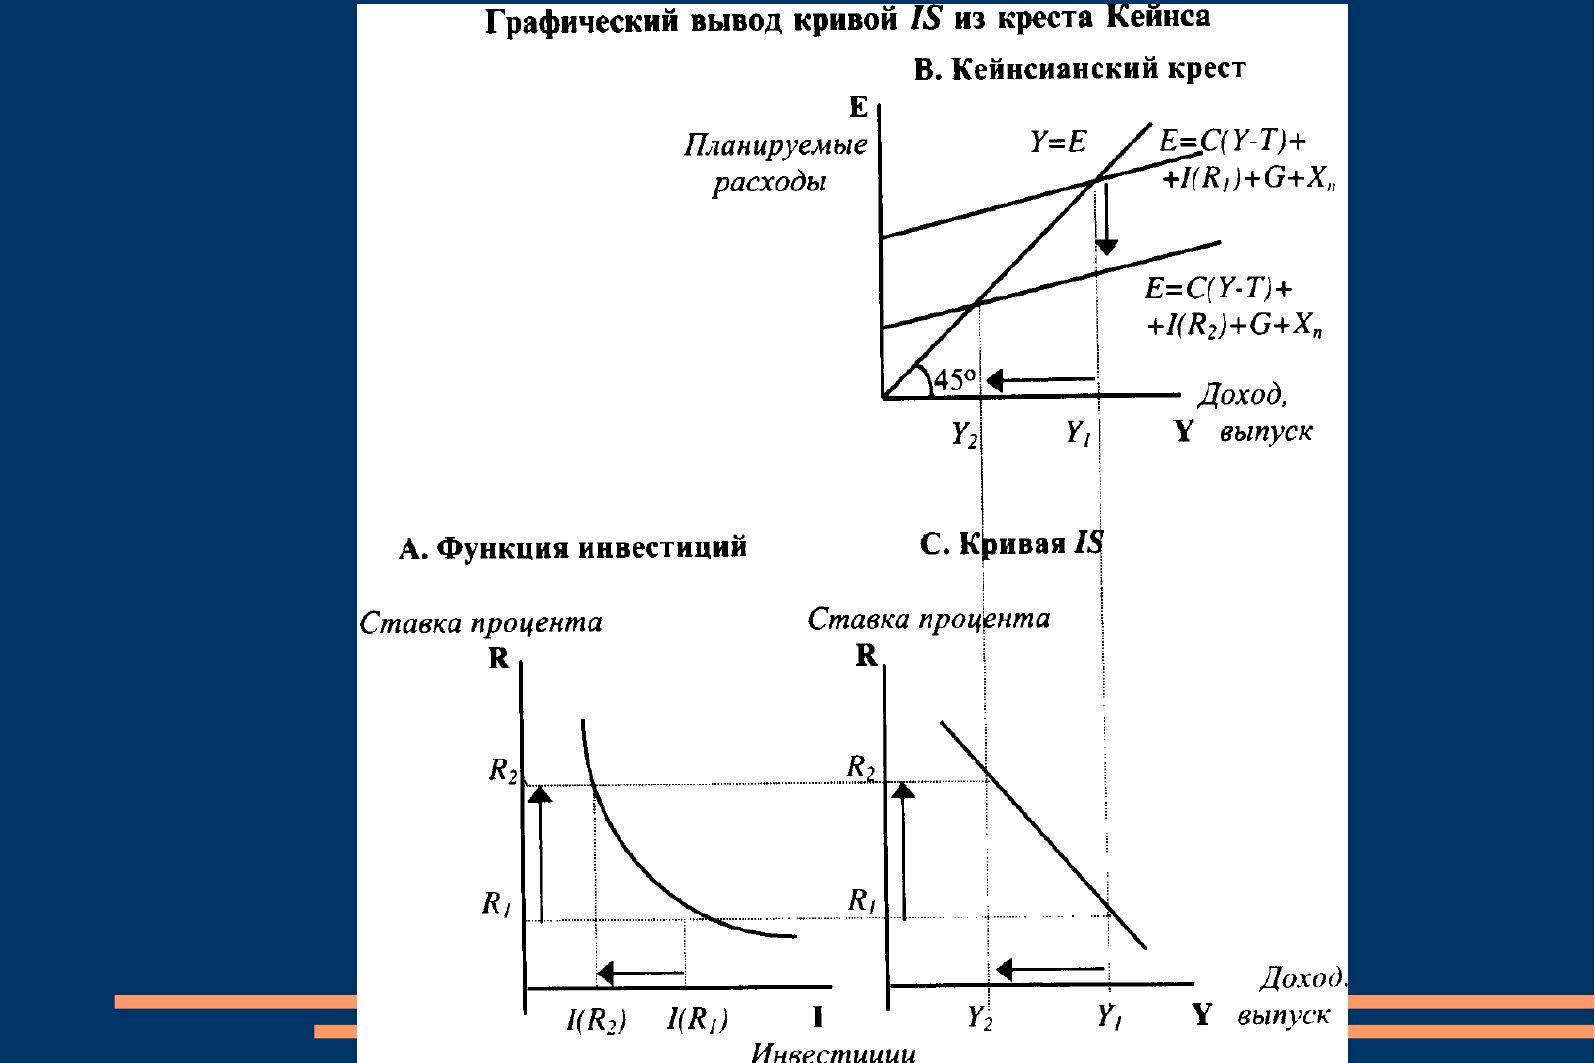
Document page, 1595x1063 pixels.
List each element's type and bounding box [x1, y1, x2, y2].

picture [357, 4, 1348, 1063]
